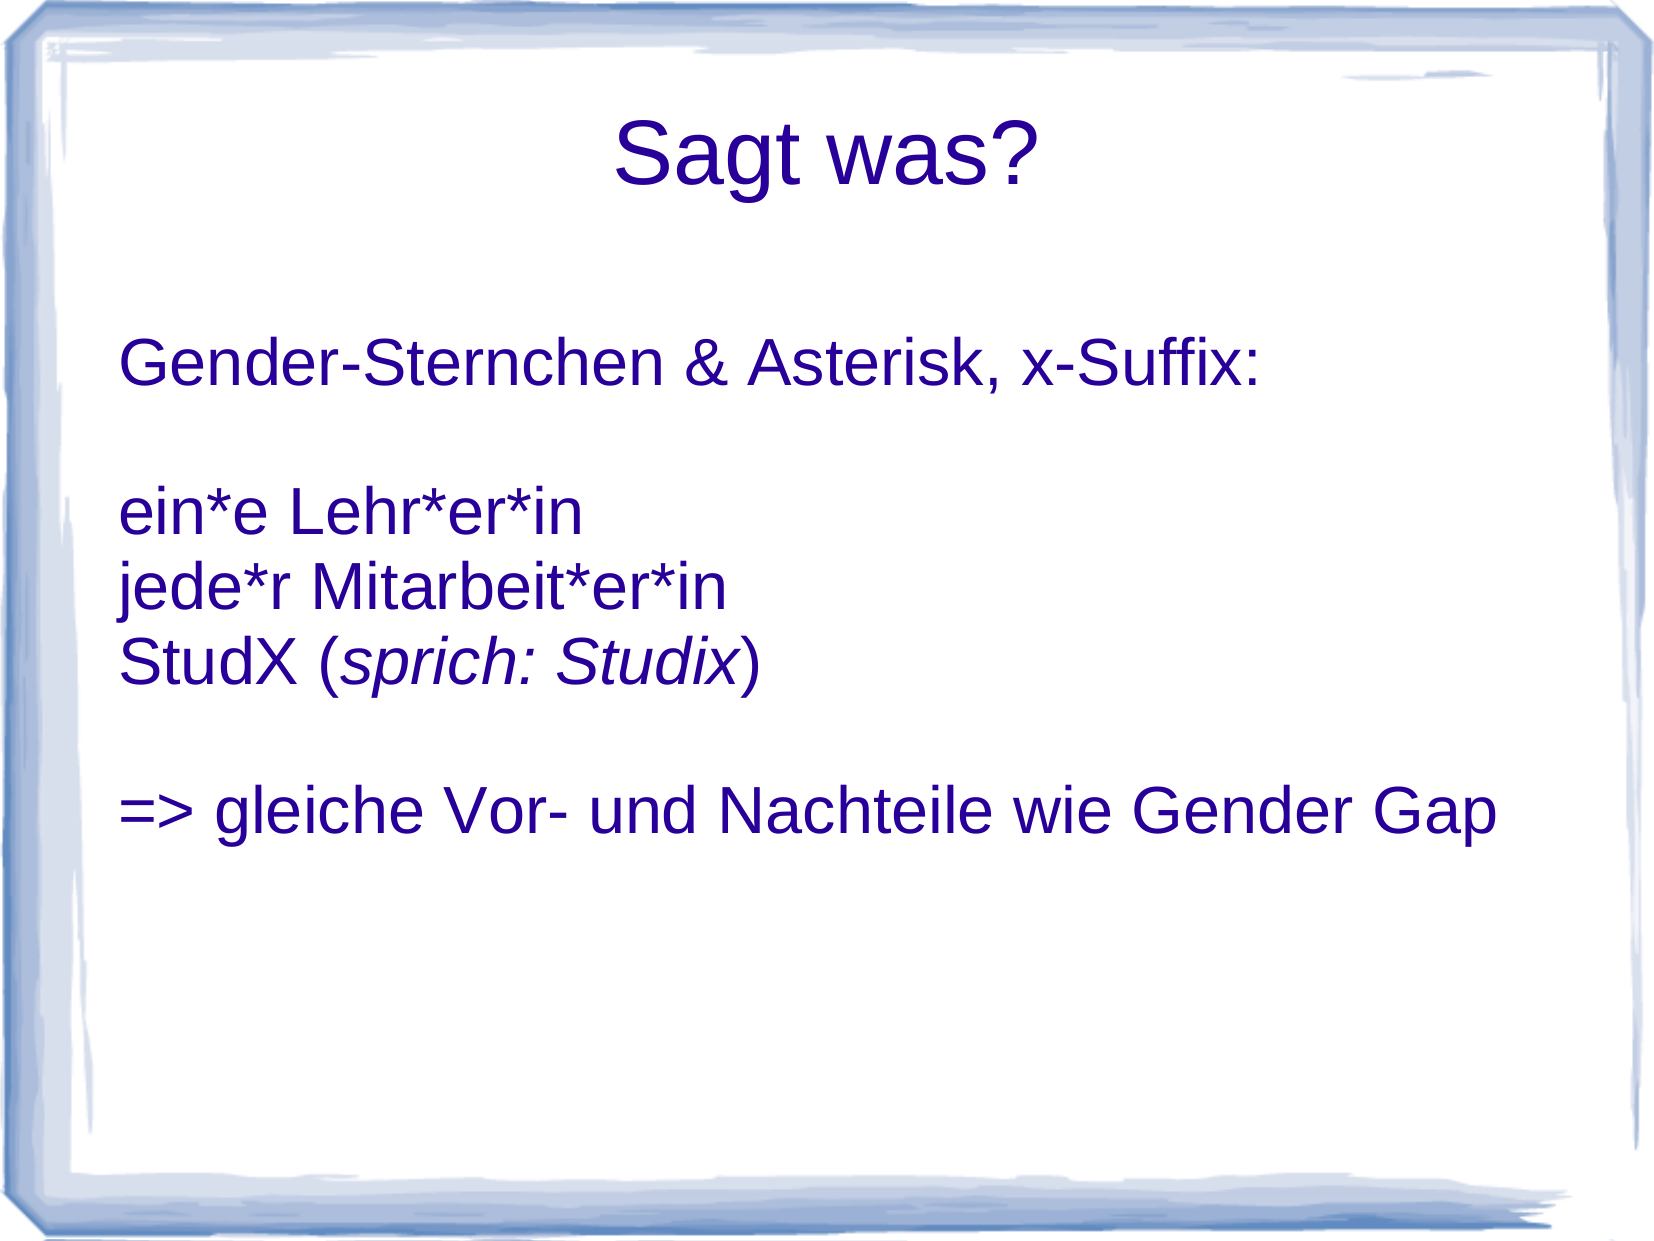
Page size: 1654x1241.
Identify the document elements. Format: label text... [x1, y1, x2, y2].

title Sagt was? [82, 49, 1571, 257]
subtitle Gender-Sternchen & Asterisk, x-Suffix: ein*e Lehr*er*in jede*r Mitarbeit*er*in StudX (sprich: Studix) => gleiche Vor- und Nachteile wie Gender Gap [118, 324, 1571, 1073]
picture [0, 0, 1654, 1241]
